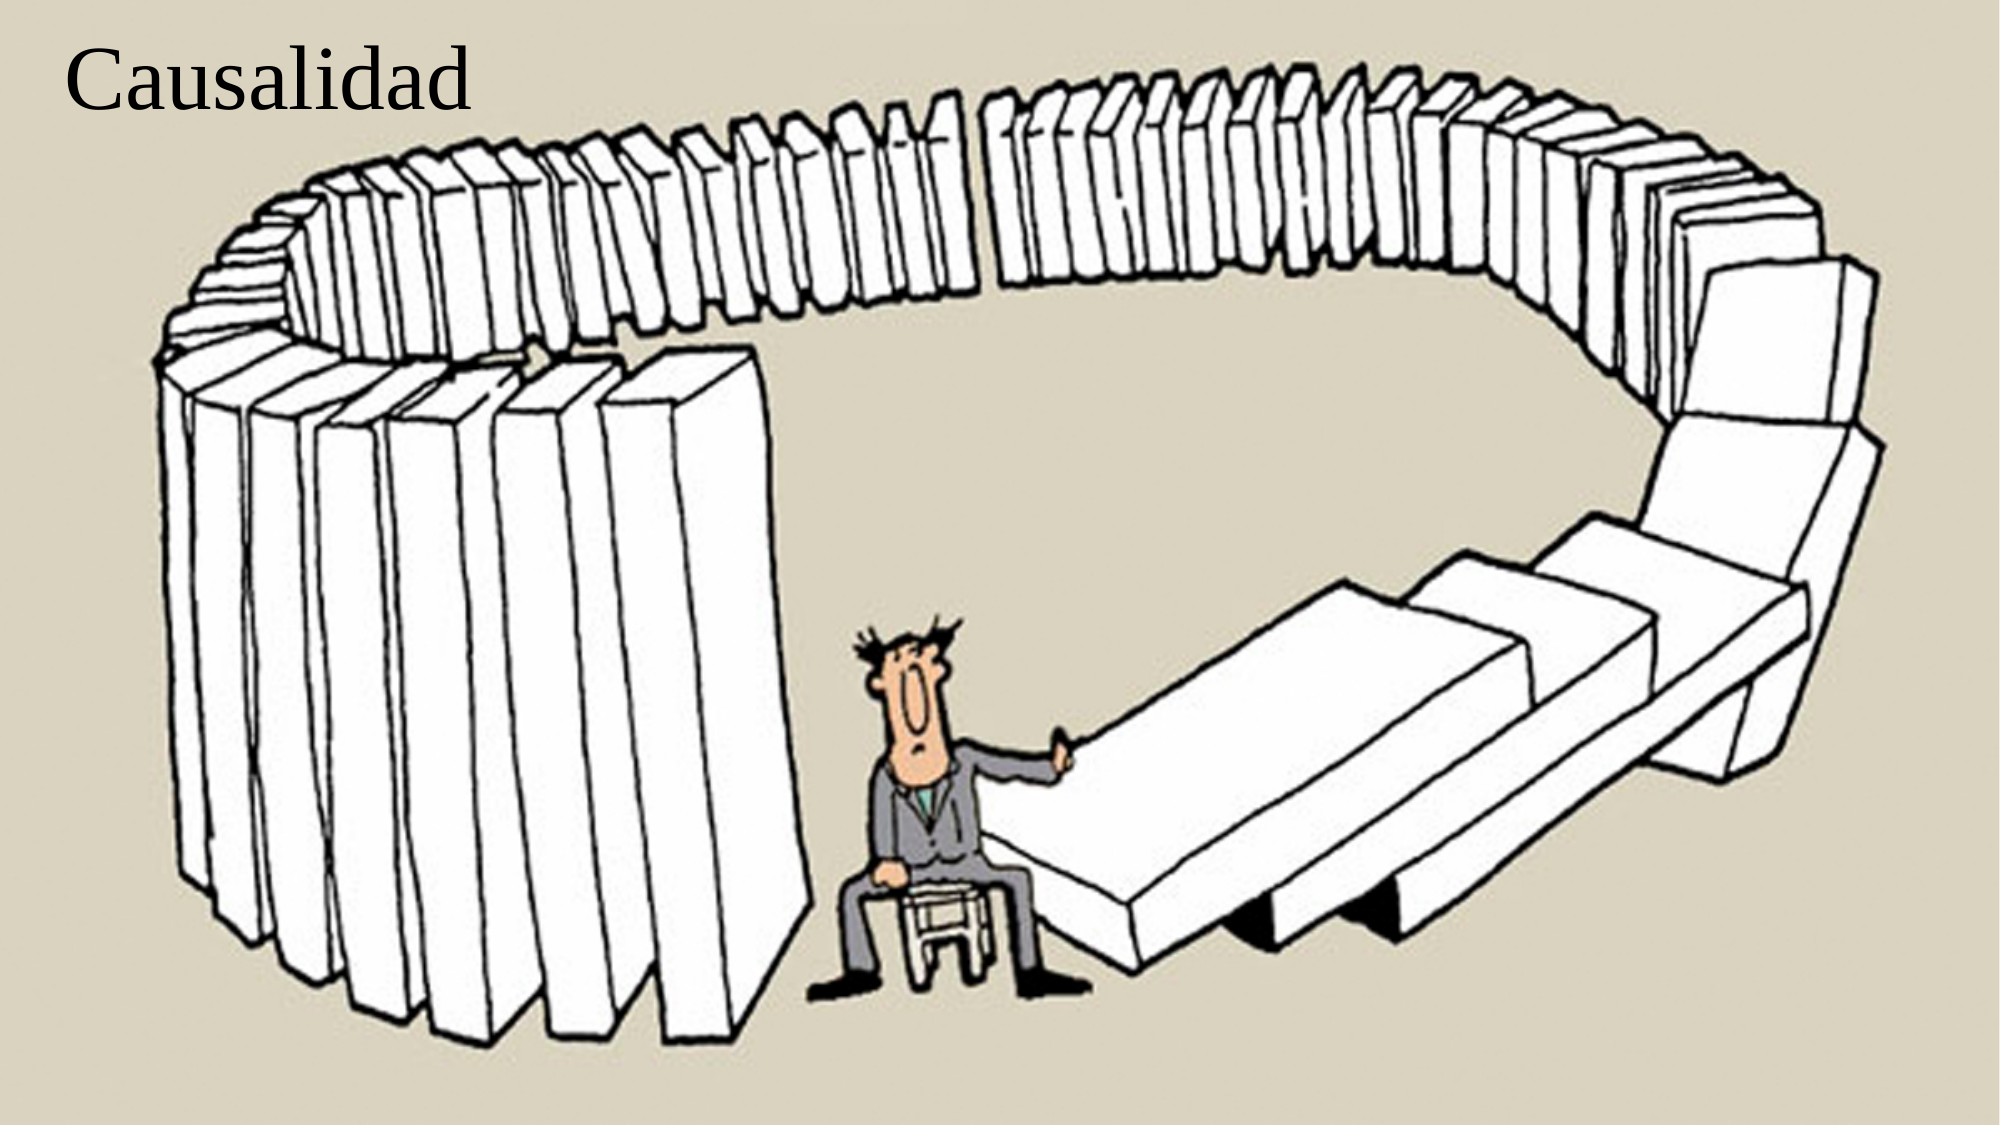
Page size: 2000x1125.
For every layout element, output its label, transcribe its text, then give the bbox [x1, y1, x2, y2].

picture [0, 0, 2000, 1125]
title Causalidad [49, 10, 662, 136]
